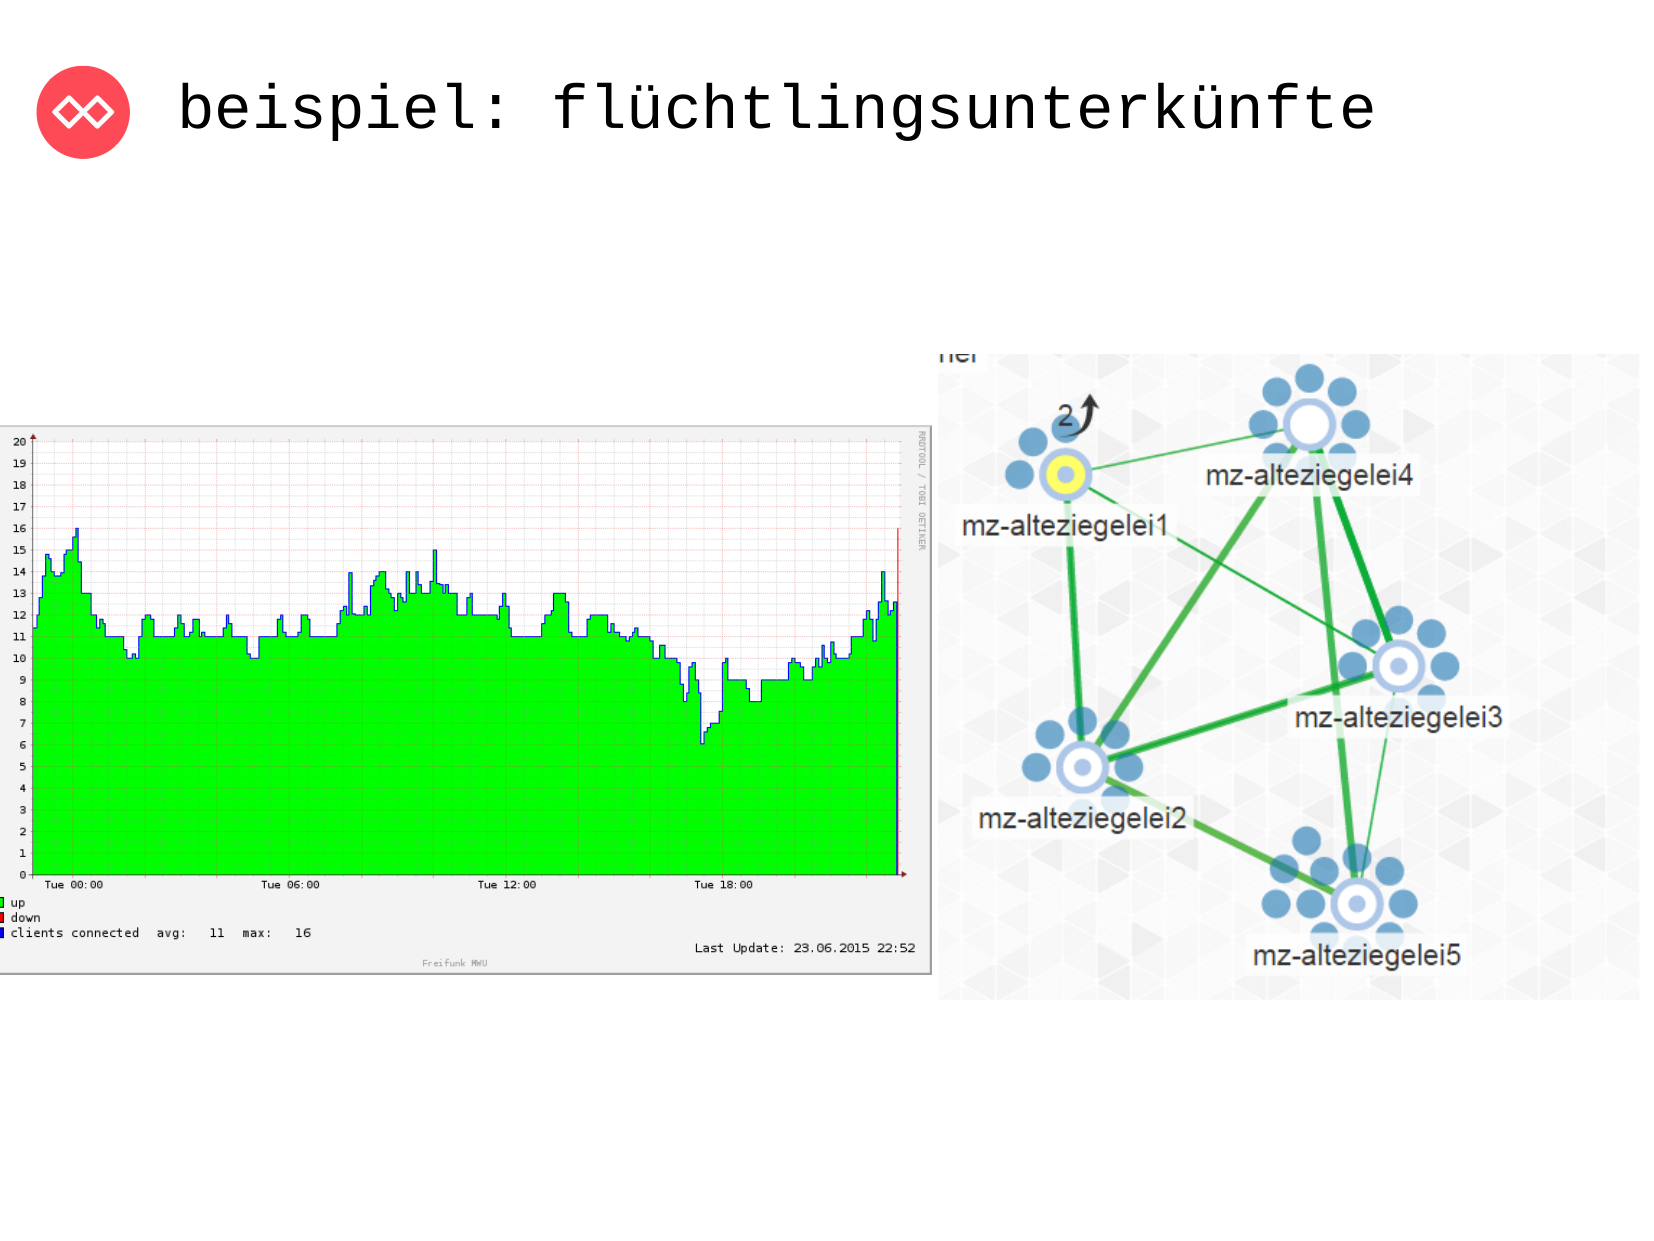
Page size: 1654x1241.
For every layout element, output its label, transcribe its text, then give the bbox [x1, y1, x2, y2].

picture [17, 46, 149, 178]
picture [0, 425, 932, 975]
picture [938, 354, 1640, 1000]
title beispiel: flüchtlingsunterkünfte [177, 8, 1465, 216]
